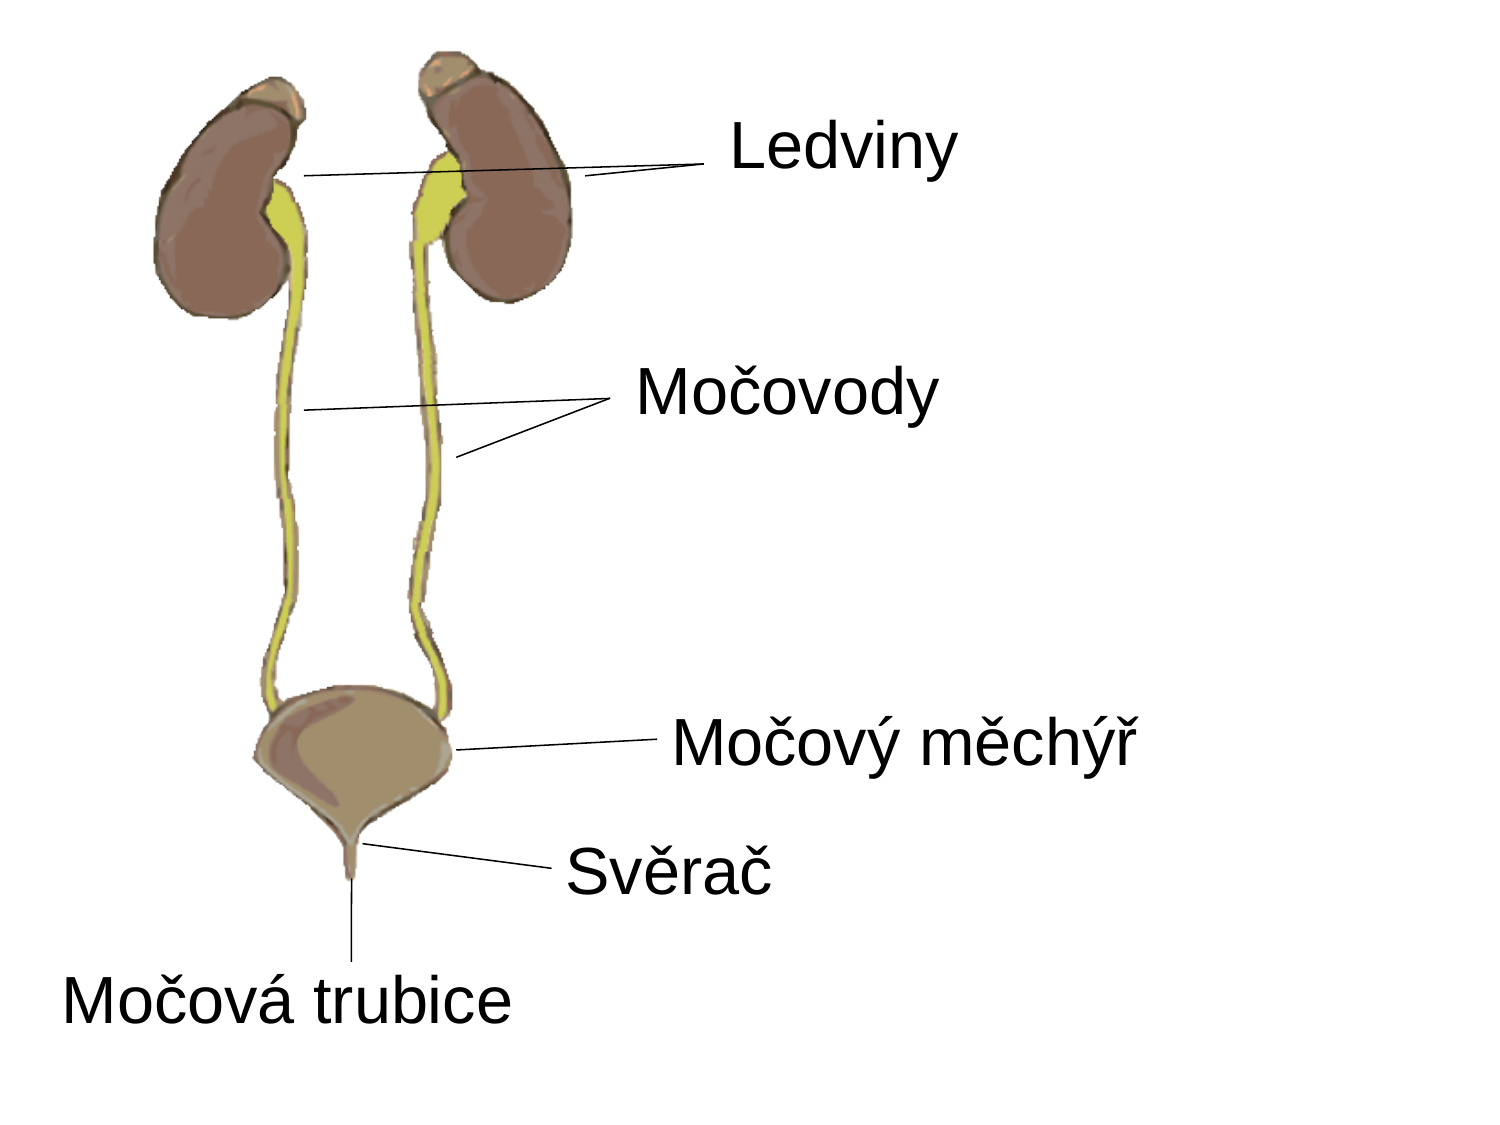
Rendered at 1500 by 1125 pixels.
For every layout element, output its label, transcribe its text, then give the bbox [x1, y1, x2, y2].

text_box Ledviny [714, 93, 1126, 190]
text_box Močová trubice [46, 949, 598, 1045]
text_box Močovody [621, 339, 1032, 436]
text_box Močový měchýř [656, 691, 1348, 787]
text_box [128, 35, 610, 911]
text_box Svěrač [550, 820, 961, 916]
